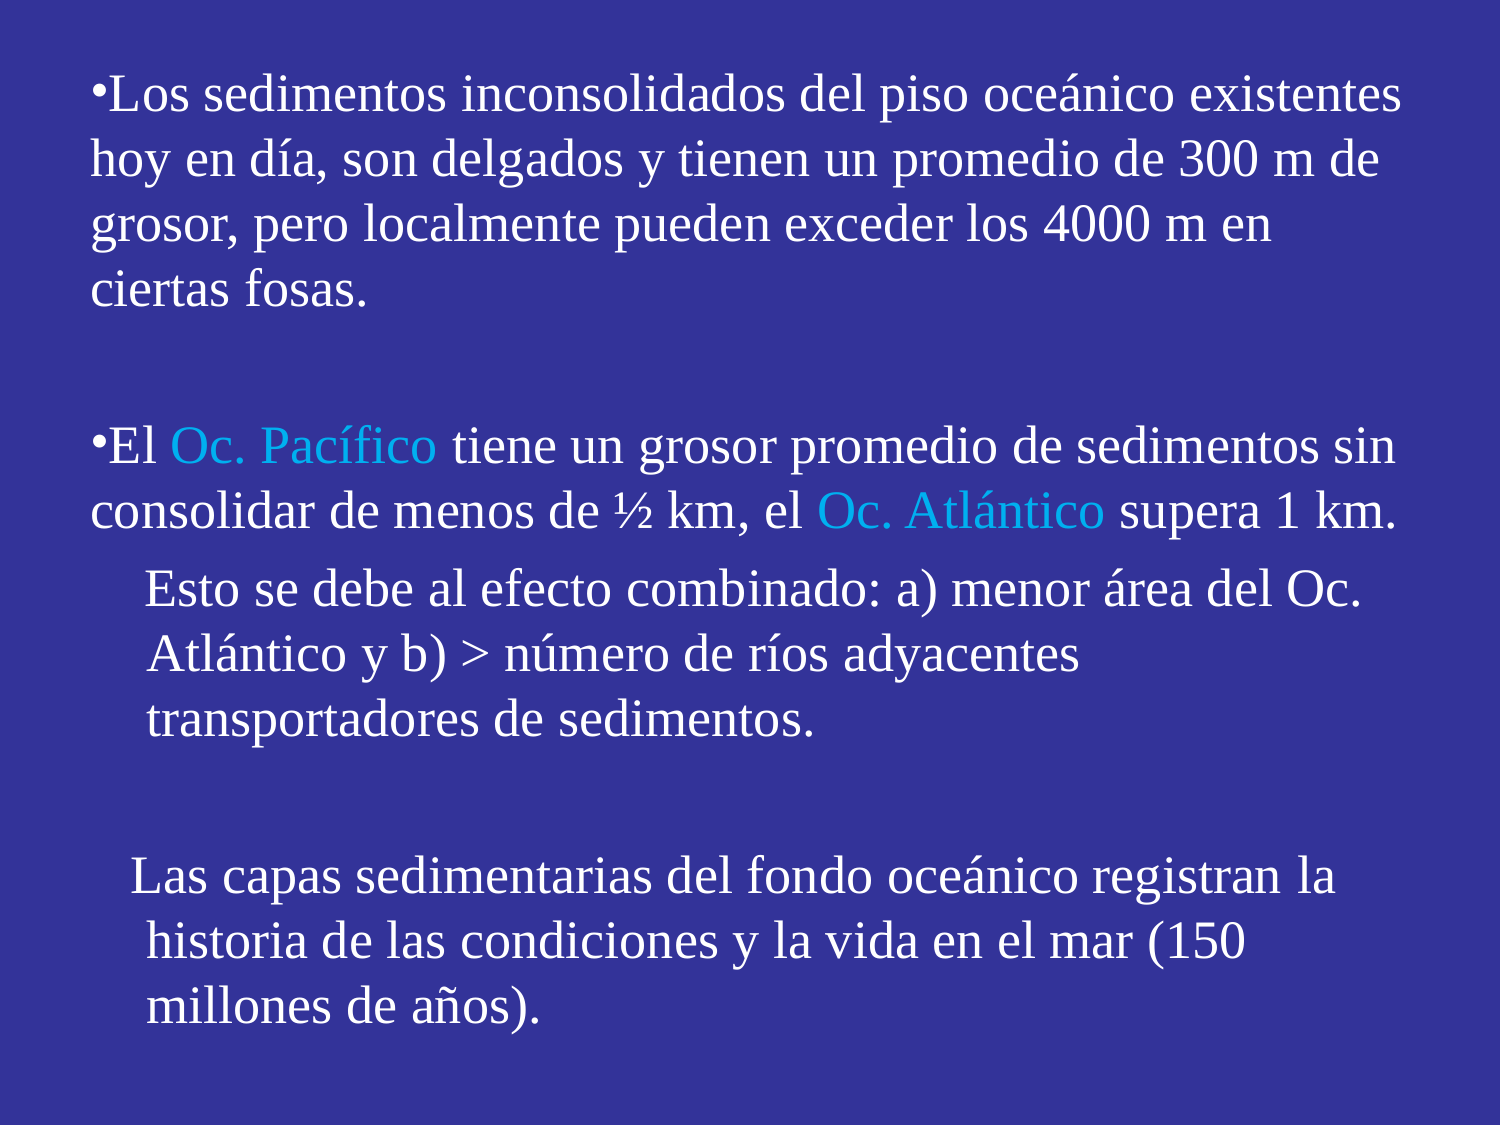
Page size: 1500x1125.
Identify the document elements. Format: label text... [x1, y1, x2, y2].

text_box Los sedimentos inconsolidados del piso oceánico existentes hoy en día, son delgados y tienen un promedio de 300 m de grosor, pero localmente pueden exceder los 4000 m en ciertas fosas. El Oc. Pacífico tiene un grosor promedio de sedimentos sin consolidar de menos de ½ km, el Oc. Atlántico supera 1 km. Esto se debe al efecto combinado: a) menor área del Oc. Atlántico y b) > número de ríos adyacentes transportadores de sedimentos. Las capas sedimentarias del fondo oceánico registran la historia de las condiciones y la vida en el mar (150 millones de años). [75, 50, 1426, 1076]
